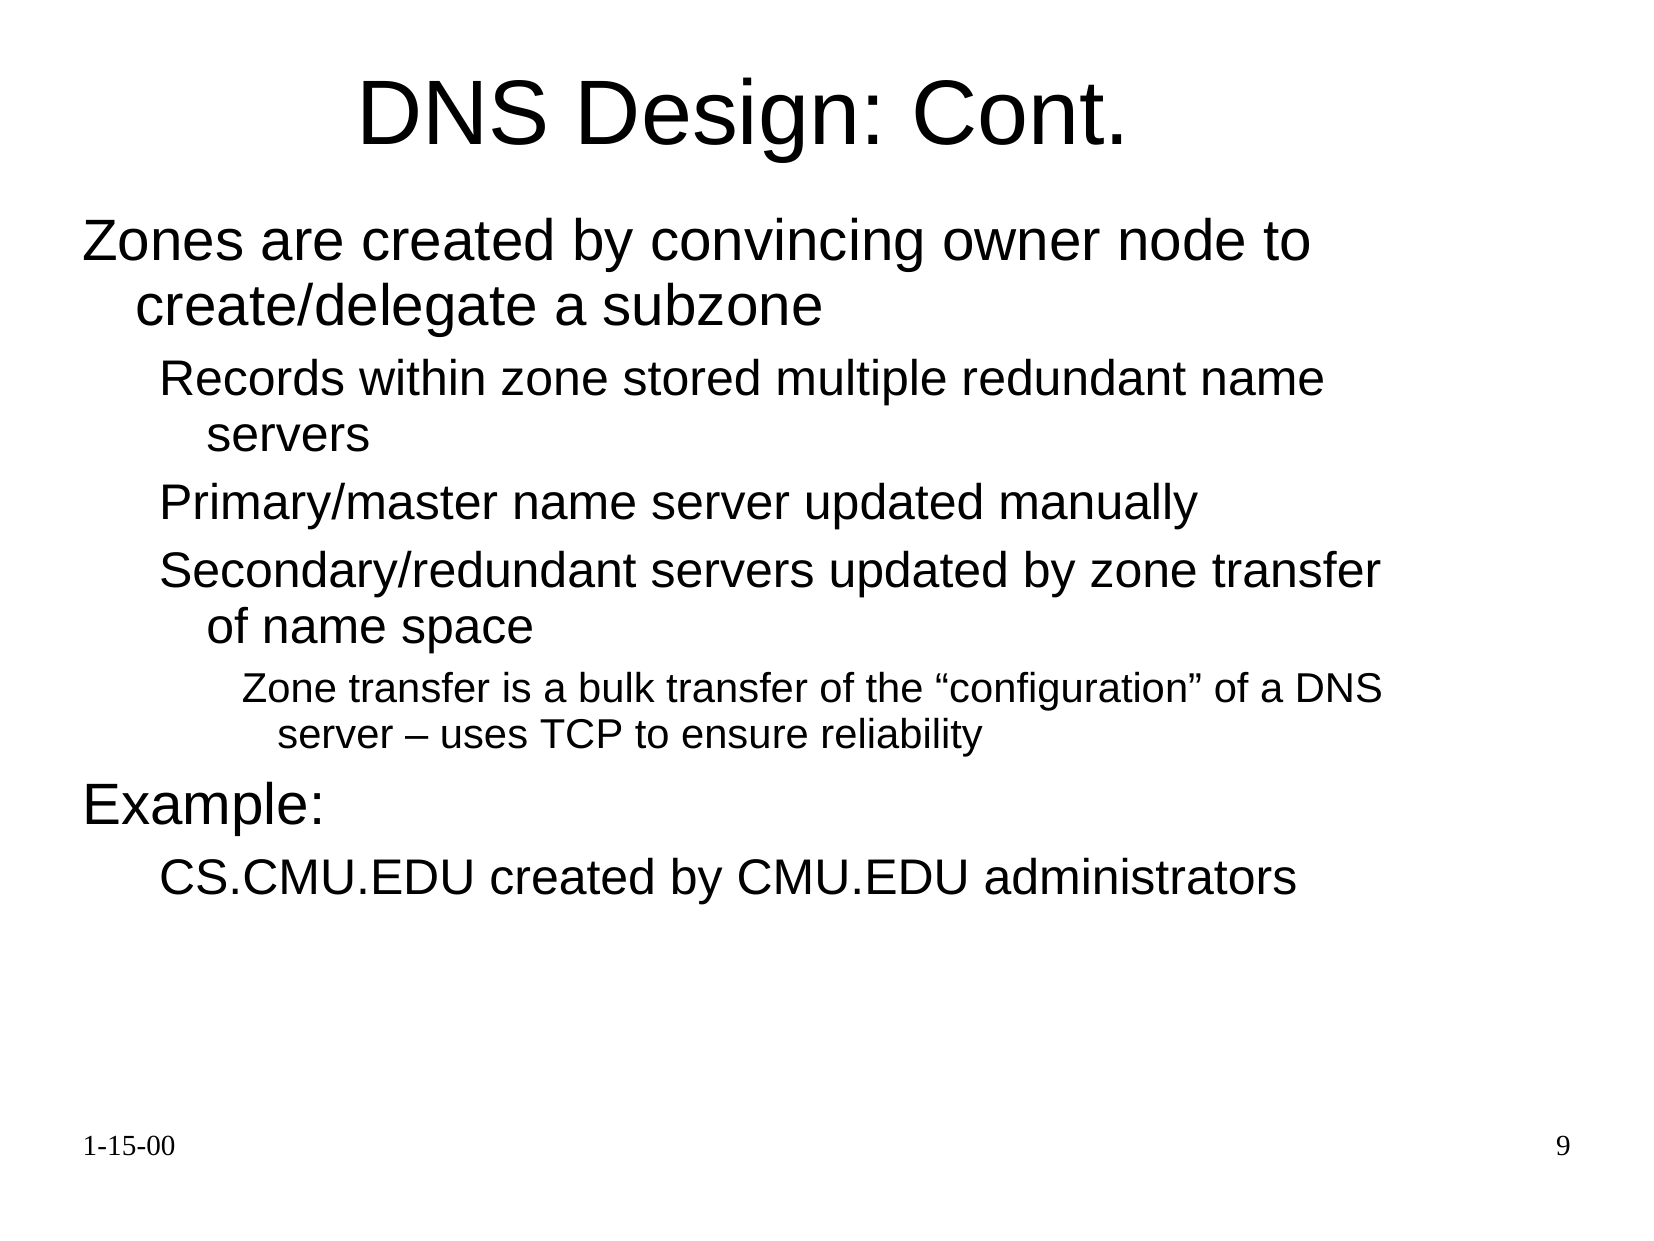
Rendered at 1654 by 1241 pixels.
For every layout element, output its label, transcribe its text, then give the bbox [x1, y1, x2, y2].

title DNS Design: Cont. [49, 49, 1438, 176]
list Zones are created by convincing owner node to create/delegate a subzone Records within zone stored multiple redundant name servers Primary/master name server updated manually Secondary/redundant servers updated by zone transfer of name space Zone transfer is a bulk transfer of the “configuration” of a DNS server – uses TCP to ensure reliability Example: CS.CMU.EDU created by CMU.EDU administrators [49, 200, 1438, 1001]
